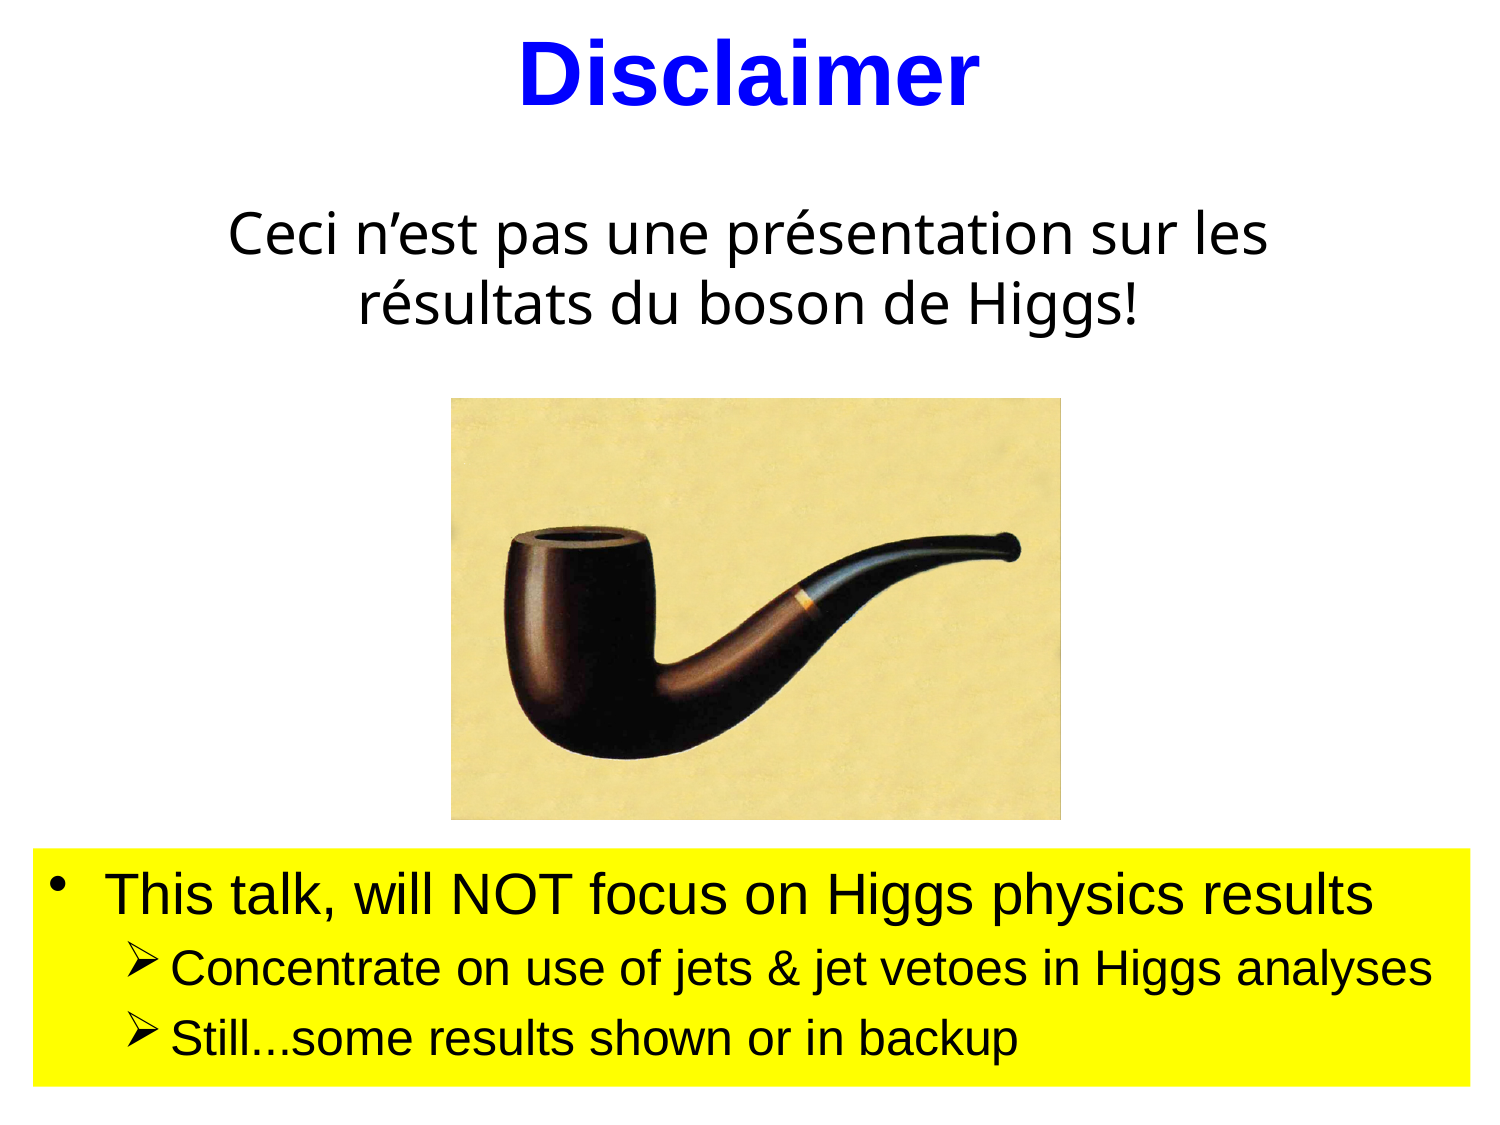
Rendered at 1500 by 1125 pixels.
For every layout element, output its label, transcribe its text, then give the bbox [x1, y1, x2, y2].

text_box This talk, will NOT focus on Higgs physics results Concentrate on use of jets & jet vetoes in Higgs analyses Still...some results shown or in backup [33, 848, 1471, 1087]
list Ceci n’est pas une présentation sur les résultats du boson de Higgs! [90, 188, 1407, 378]
title Disclaimer [172, 0, 1328, 138]
picture [451, 398, 1061, 820]
